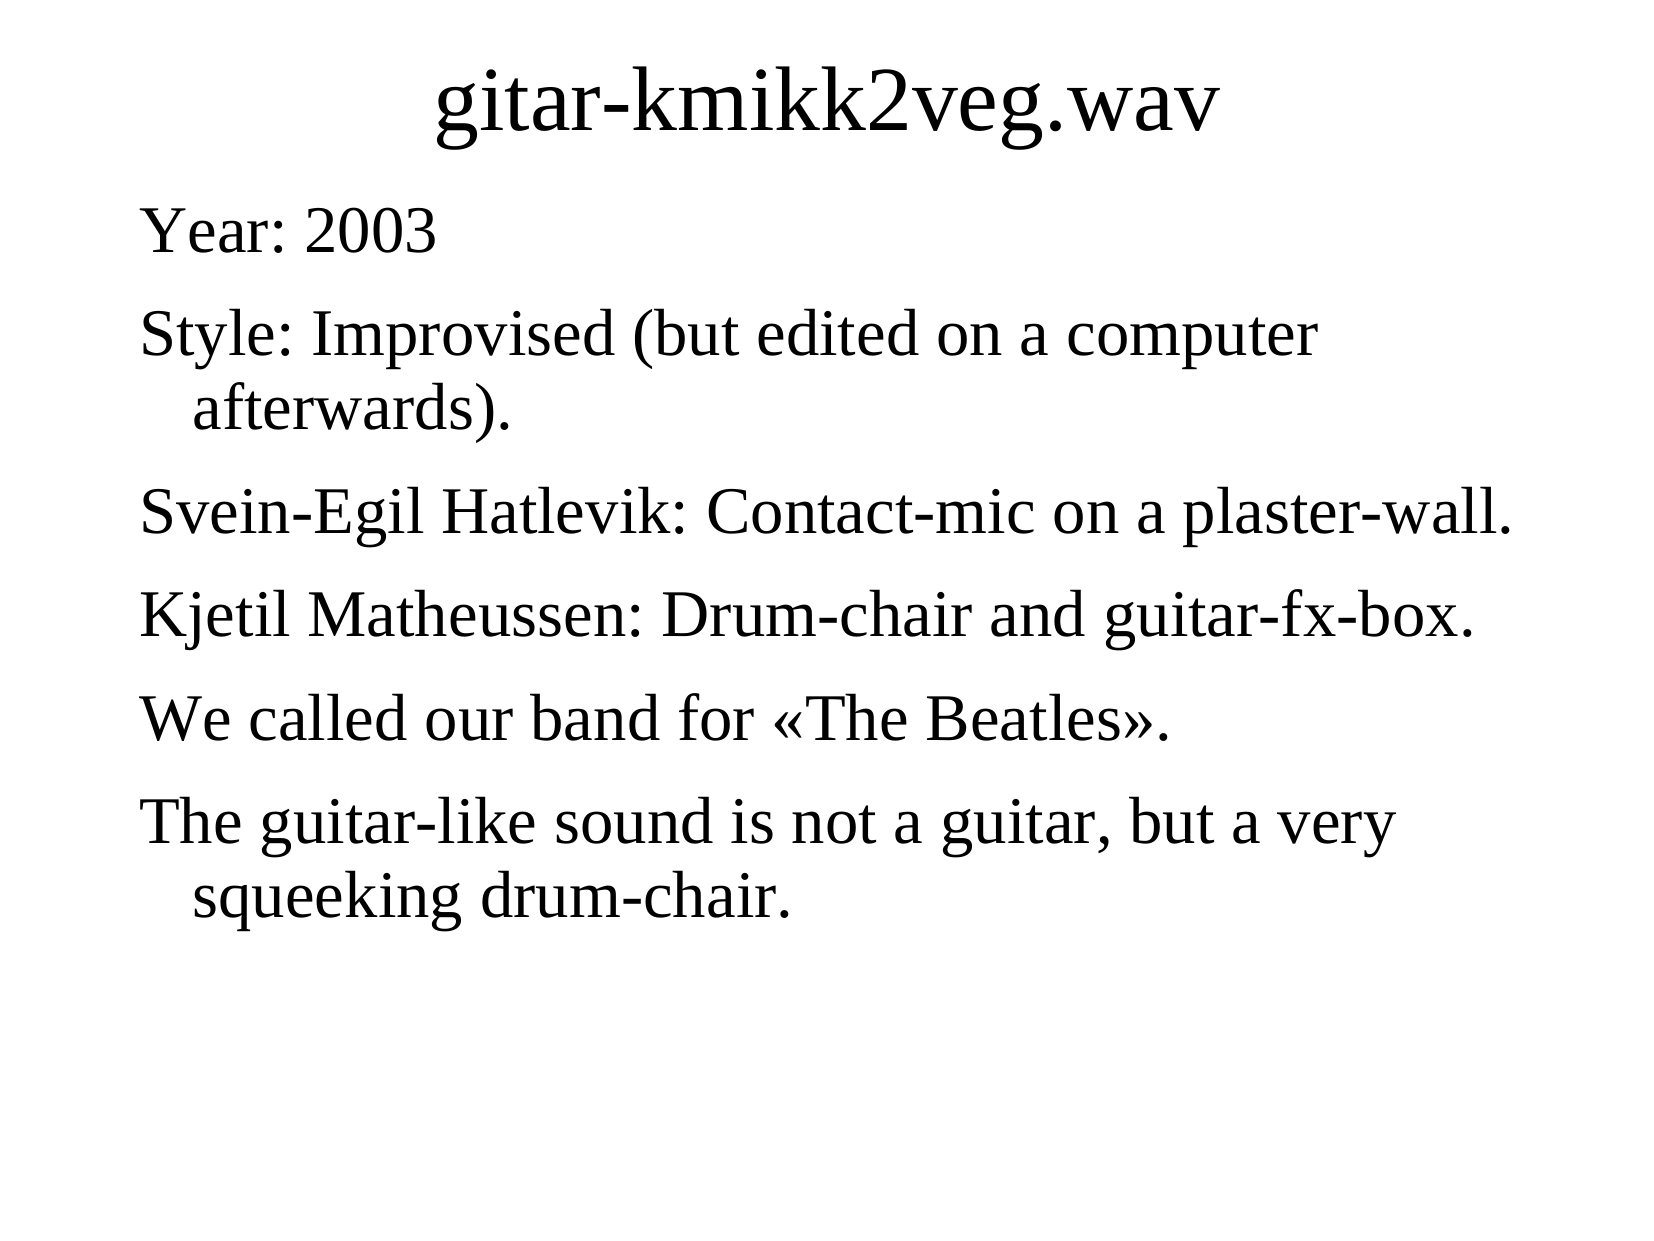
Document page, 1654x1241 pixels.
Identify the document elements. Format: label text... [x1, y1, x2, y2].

list Year: 2003 Style: Improvised (but edited on a computer afterwards). Svein-Egil Hatlevik: Contact-mic on a plaster-wall. Kjetil Matheussen: Drum-chair and guitar-fx-box. We called our band for «The Beatles». The guitar-like sound is not a guitar, but a very squeeking drum-chair. [121, 192, 1534, 1241]
title gitar-kmikk2veg.wav [121, 15, 1534, 184]
